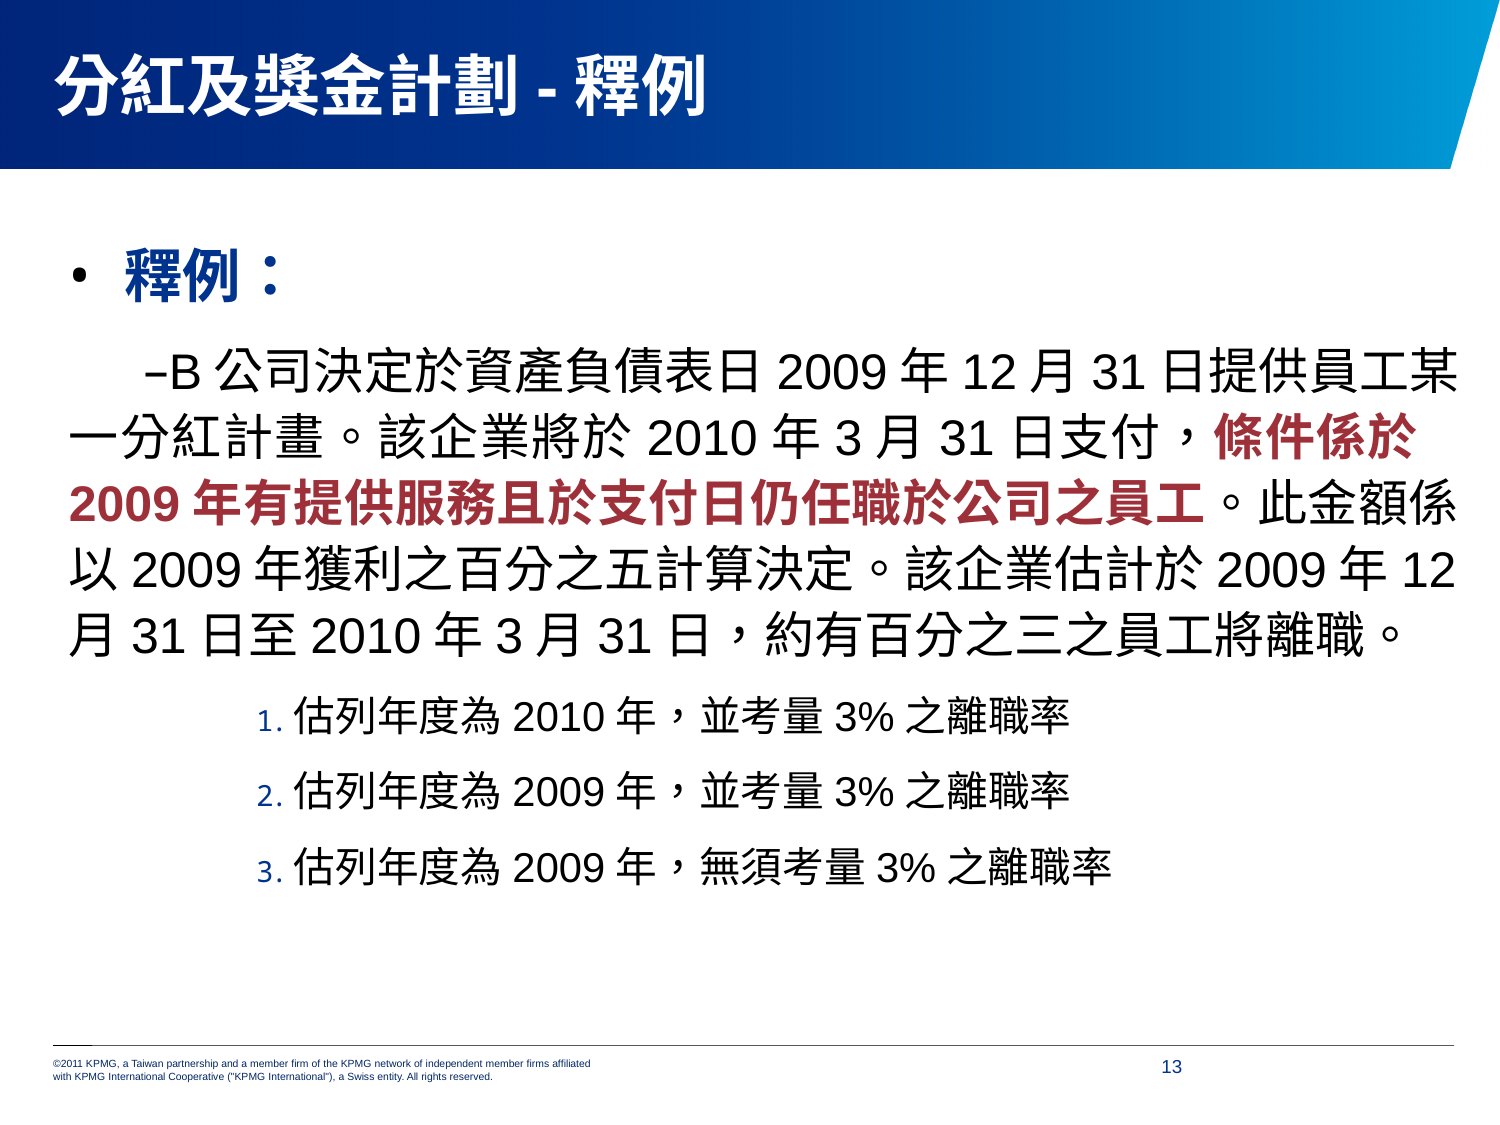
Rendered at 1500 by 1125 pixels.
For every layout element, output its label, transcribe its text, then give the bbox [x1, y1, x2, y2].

text_box [1146, 1047, 1418, 1094]
list 釋例： B公司決定於資產負債表日2009年12月31日提供員工某一分紅計畫。該企業將於2010年3月31日支付，條件係於2009年有提供服務且於支付日仍任職於公司之員工。此金額係以2009年獲利之百分之五計算決定。該企業估計於2009年12月31日至2010年3月31日，約有百分之三之員工將離職。 估列年度為2010年，並考量3%之離職率 估列年度為2009年，並考量3%之離職率 估列年度為2009年，無須考量3%之離職率 [68, 231, 1459, 966]
title 分紅及獎金計劃-釋例 [53, 19, 1456, 149]
